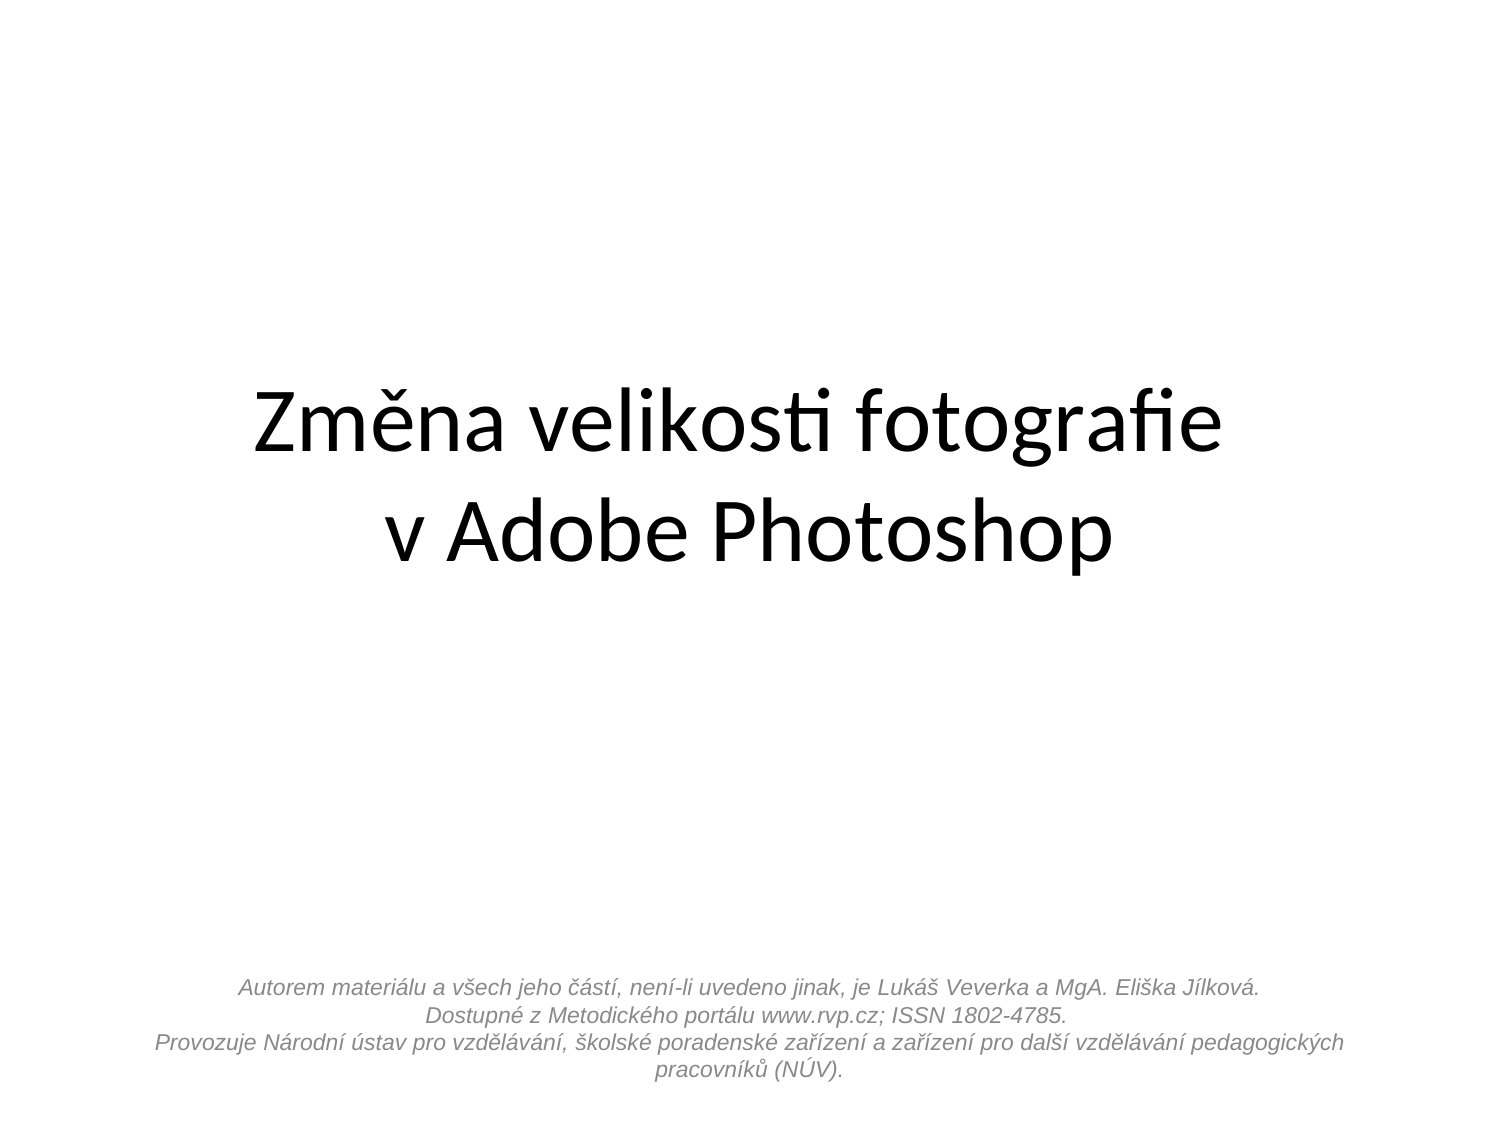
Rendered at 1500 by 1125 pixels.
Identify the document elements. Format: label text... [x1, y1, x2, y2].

title Změna velikosti fotografie v Adobe Photoshop [112, 349, 1388, 591]
text_box Autorem materiálu a všech jeho částí, není-li uvedeno jinak, je Lukáš Veverka a MgA. Eliška Jílková. Dostupné z Metodického portálu www.rvp.cz; ISSN 1802-4785. Provozuje Národní ústav pro vzdělávání, školské poradenské zařízení a zařízení pro další vzdělávání pedagogických pracovníků (NÚV). [135, 1011, 1365, 1072]
